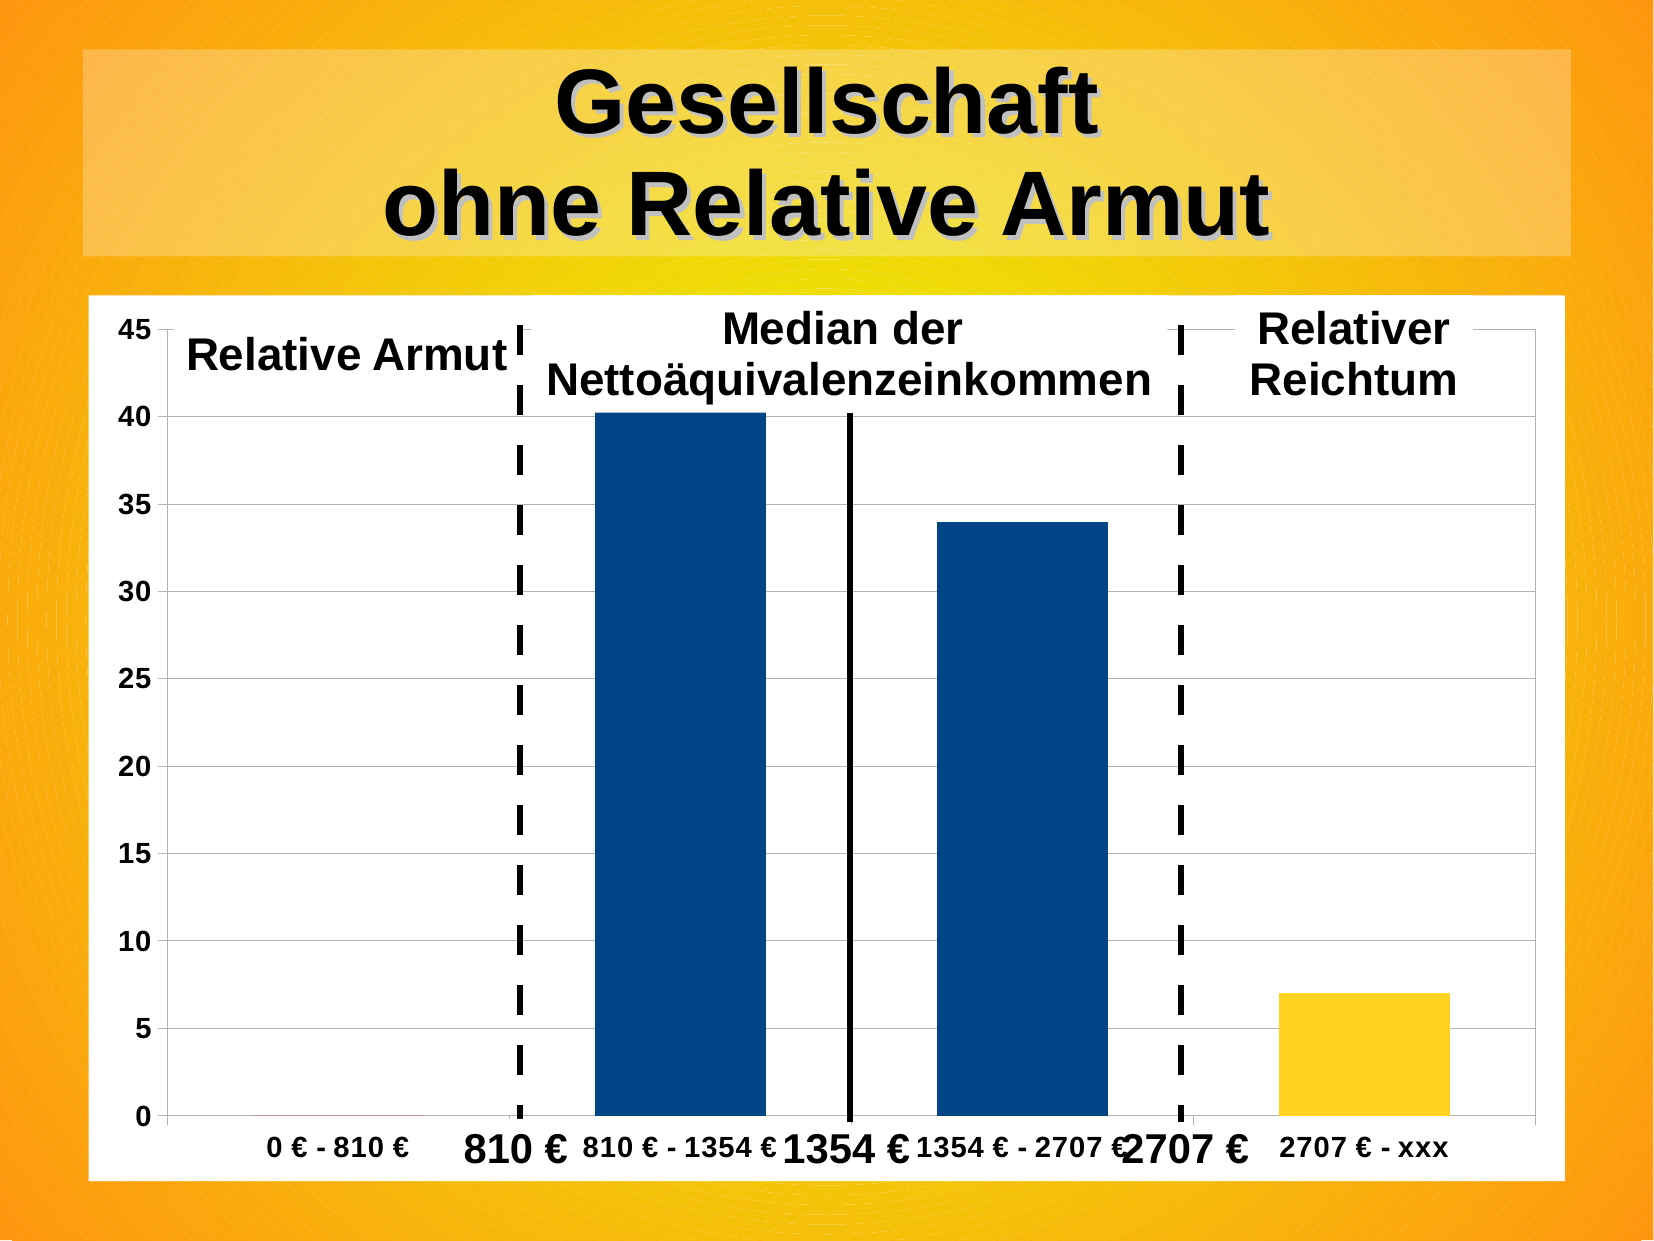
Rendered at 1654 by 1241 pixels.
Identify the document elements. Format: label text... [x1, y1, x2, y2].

text_box 2707 € [1106, 1118, 1265, 1181]
text_box Median der Nettoäquivalenzeinkommen [531, 295, 1168, 413]
text_box 810 € [448, 1118, 583, 1181]
text_box 1354 € [767, 1118, 926, 1181]
text_box Relativer Reichtum [1234, 295, 1474, 413]
chart [88, 295, 1565, 1182]
title Gesellschaft ohne Relative Armut [82, 49, 1571, 257]
text_box Relative Armut [171, 321, 523, 388]
